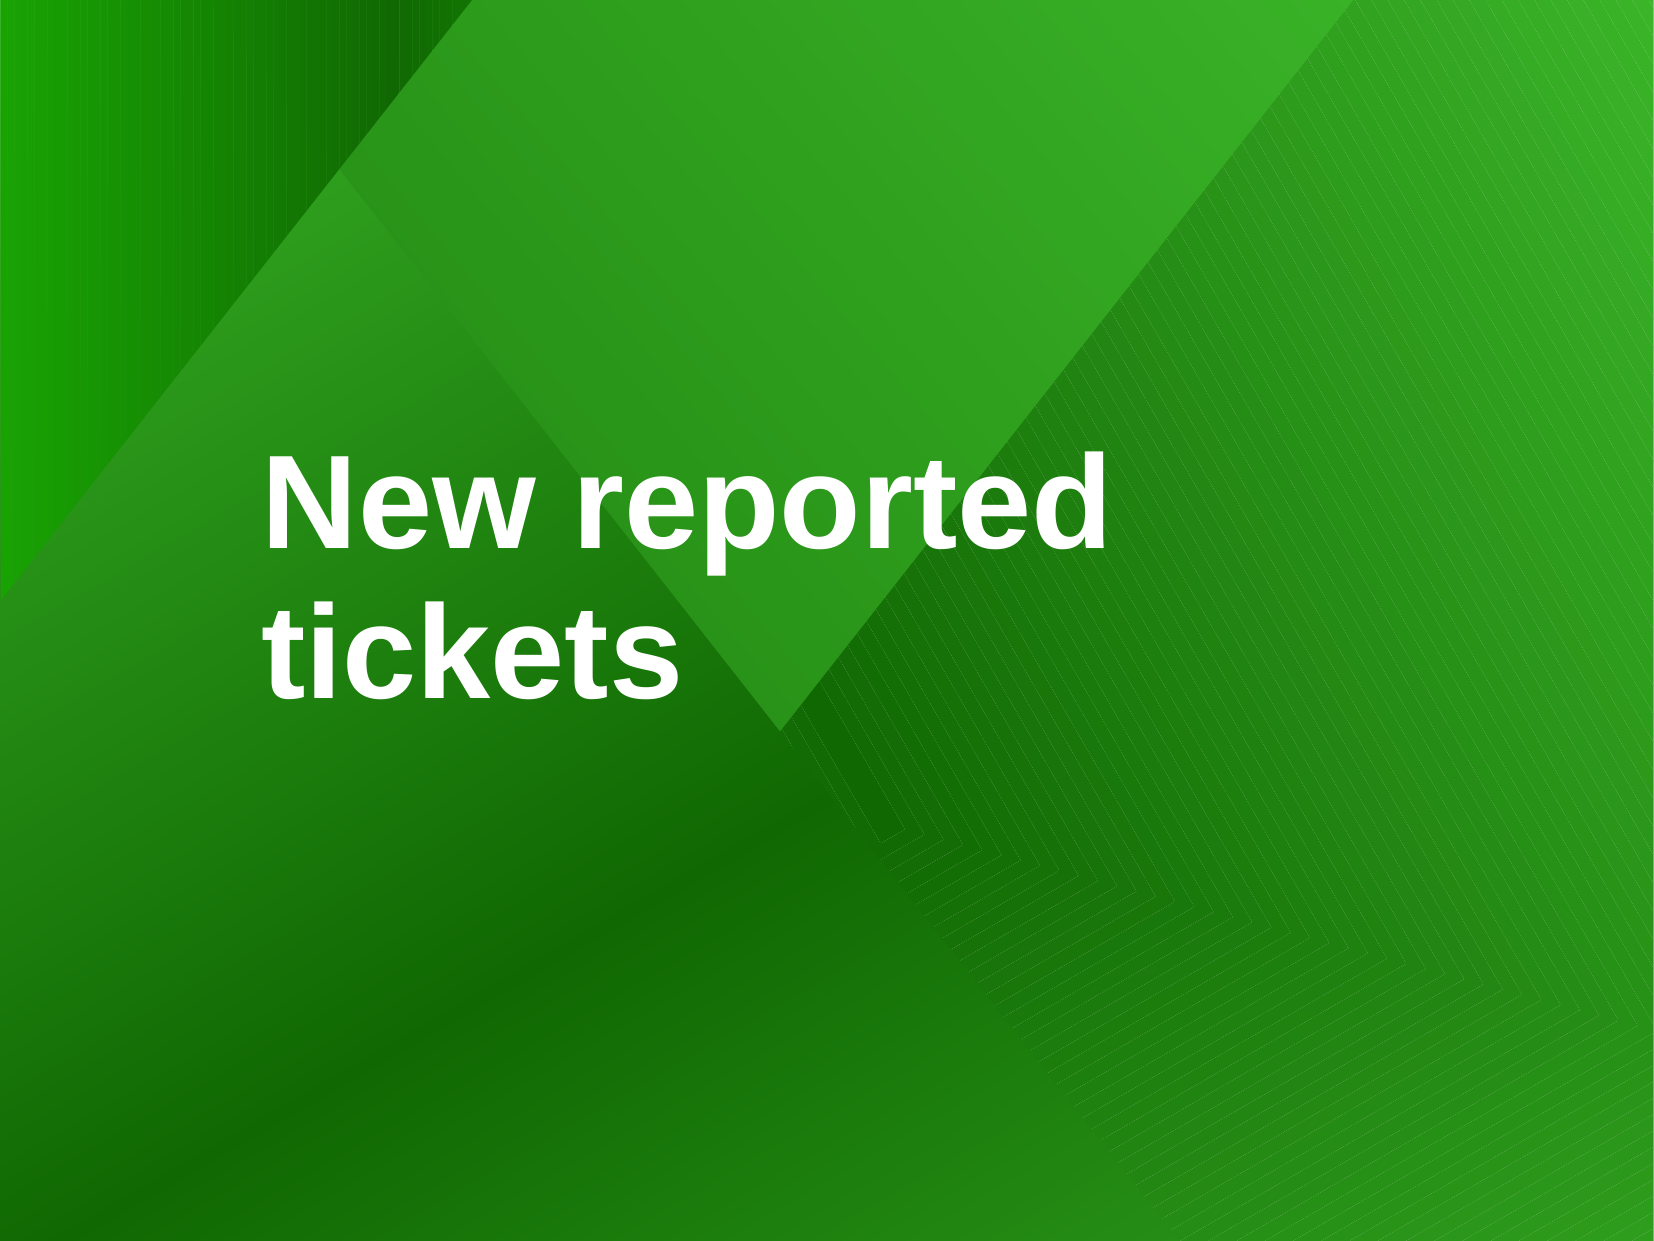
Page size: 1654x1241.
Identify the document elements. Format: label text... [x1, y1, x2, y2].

title New reported tickets [261, 280, 1392, 875]
